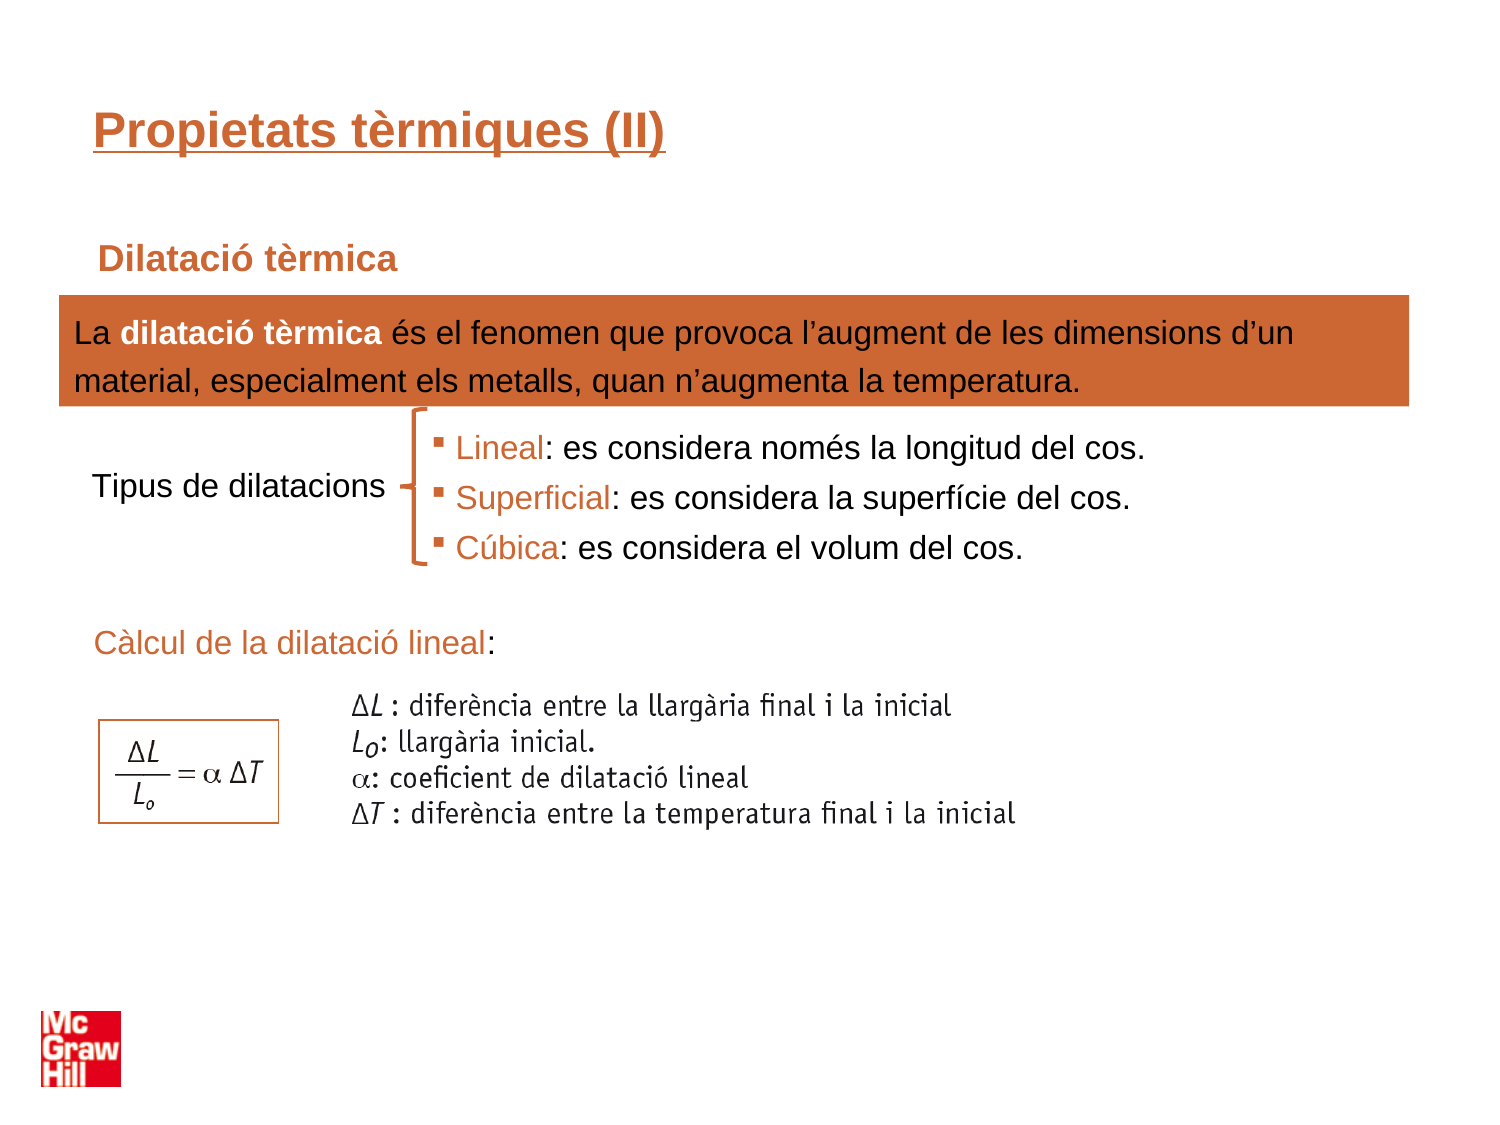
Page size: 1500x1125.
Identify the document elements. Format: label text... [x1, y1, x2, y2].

chart [41, 1011, 121, 1087]
text_box La dilatació tèrmica és el fenomen que provoca l’augment de les dimensions d’un material, especialment els metalls, quan n’augmenta la temperatura. [59, 295, 1410, 407]
text_box Tipus de dilatacions [76, 456, 411, 512]
text_box Propietats tèrmiques (II) [78, 90, 1483, 166]
picture [345, 688, 1022, 835]
text_box Càlcul de la dilatació lineal: [78, 613, 512, 669]
text_box Lineal: es considera només la longitud del cos. Superficial: es considera la superfície del cos. Cúbica: es considera el volum del cos. [416, 410, 1187, 575]
picture [99, 720, 278, 823]
text_box DDilatació tèrmica [83, 172, 1447, 288]
